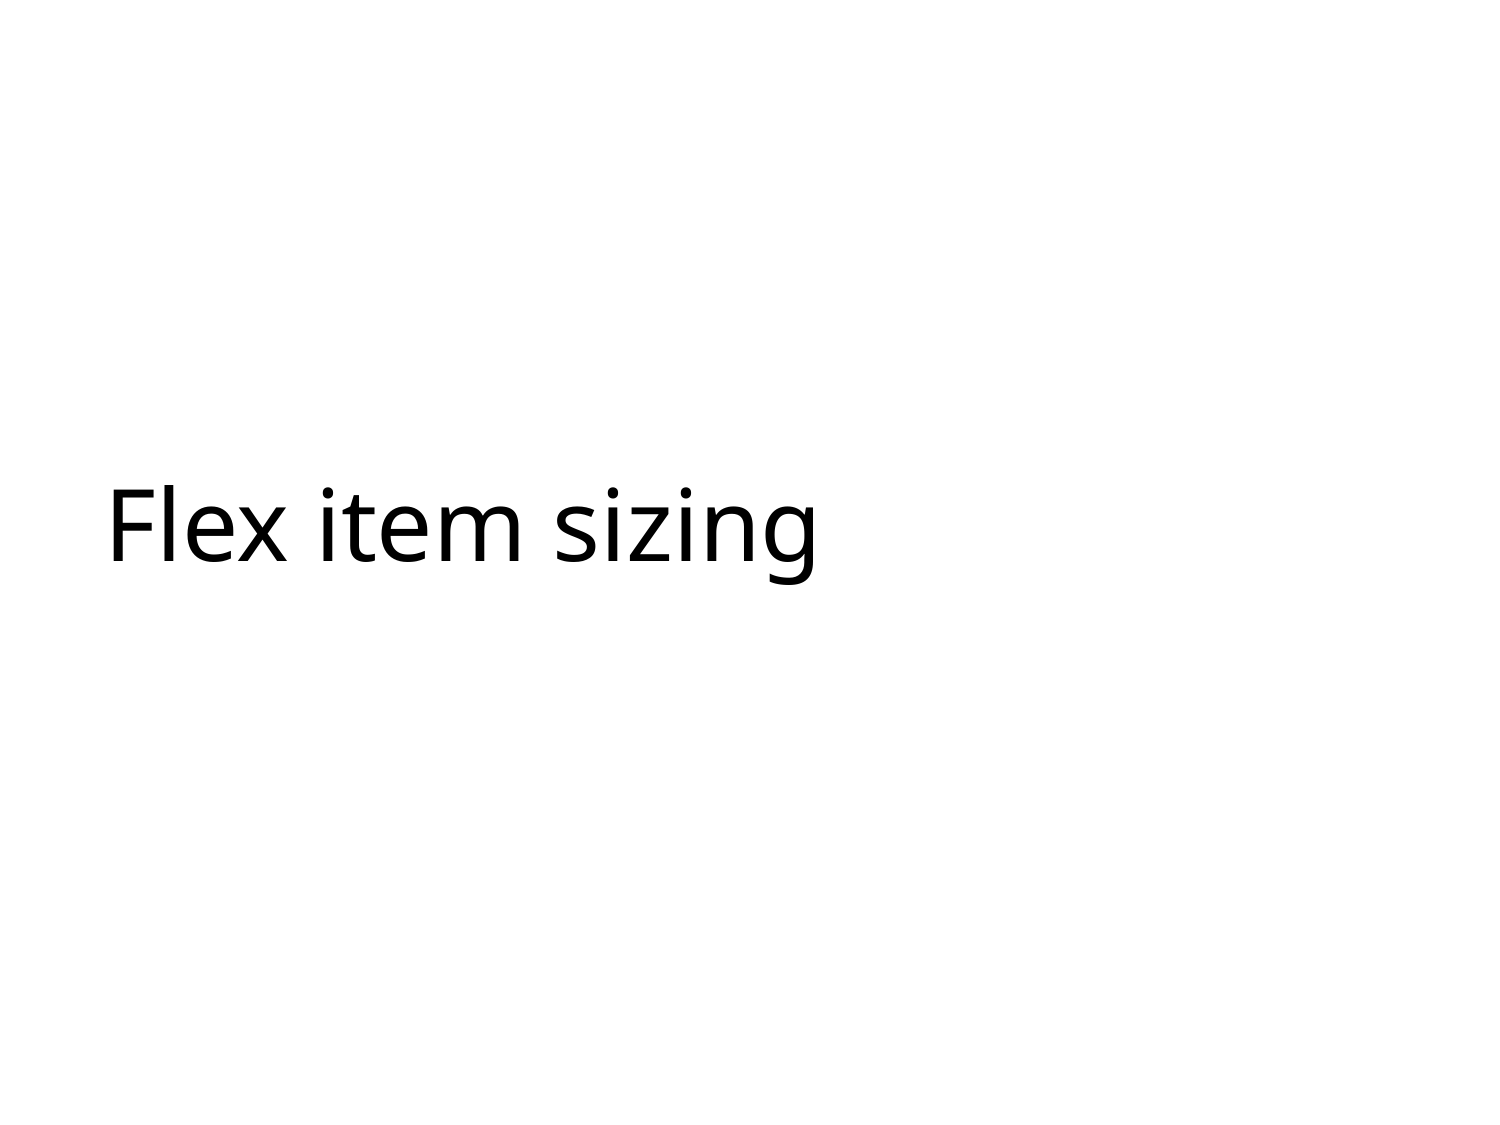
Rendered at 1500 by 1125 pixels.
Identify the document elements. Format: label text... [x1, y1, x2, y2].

title Flex item sizing [89, 73, 1134, 969]
